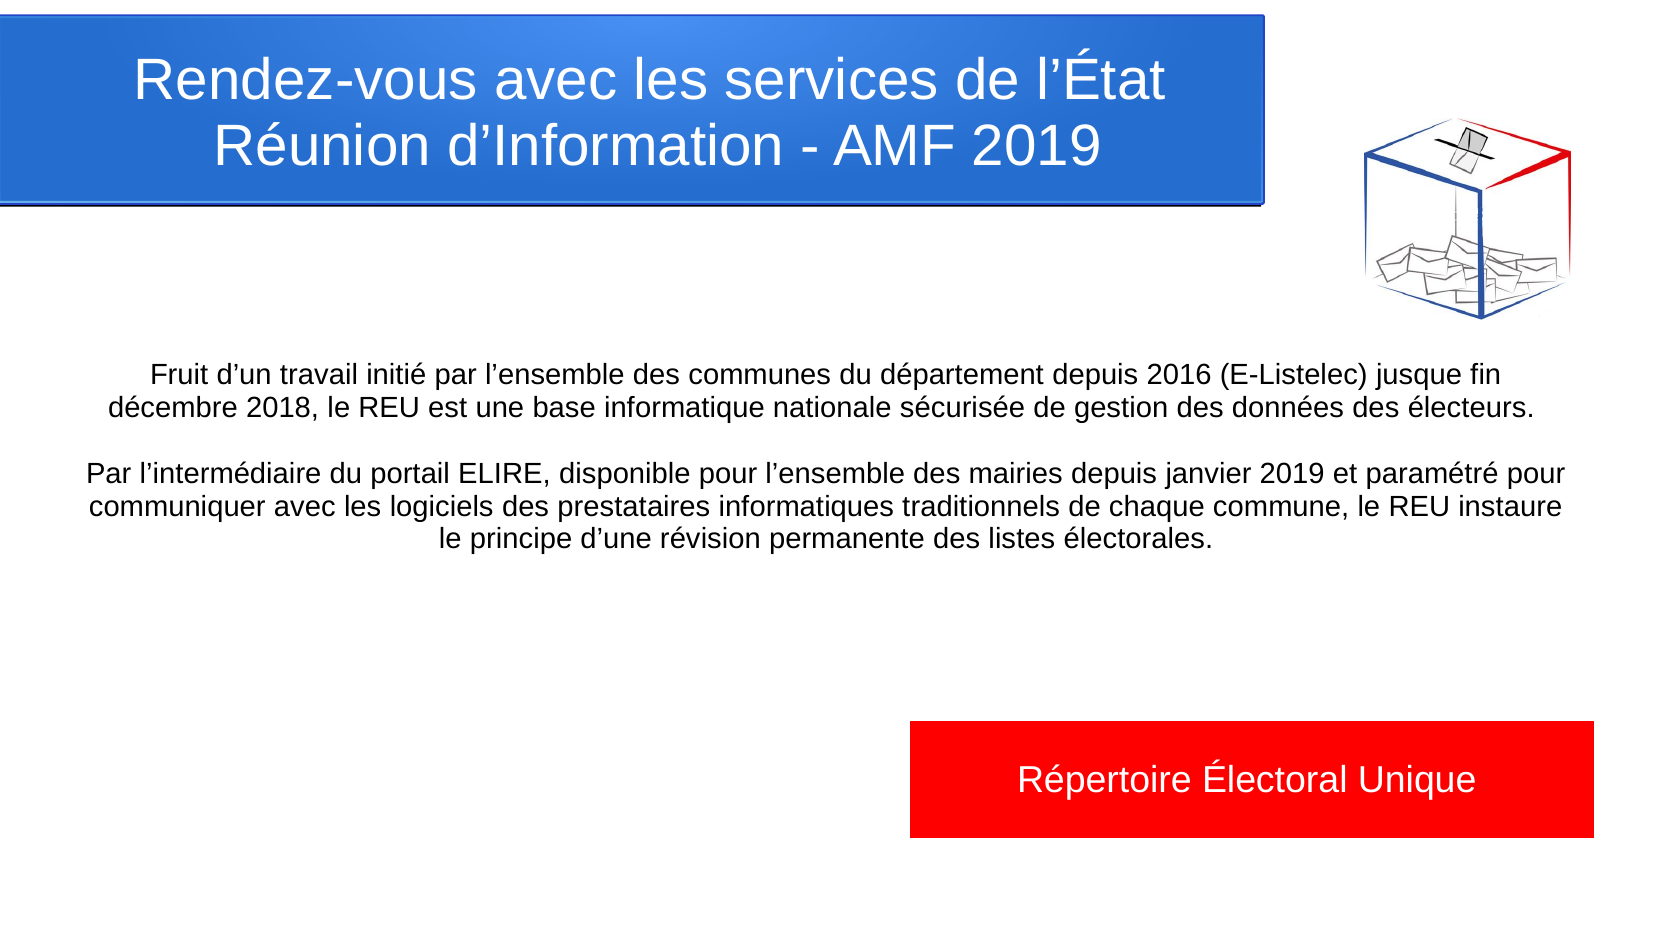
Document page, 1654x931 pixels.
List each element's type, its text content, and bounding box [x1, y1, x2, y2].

picture [1364, 118, 1571, 329]
subtitle Fruit d’un travail initié par l’ensemble des communes du département depuis 2016 (E-Listelec) jusque fin décembre 2018, le REU est une base informatique nationale sécurisée de gestion des données des électeurs. Par l’intermédiaire du portail ELIRE, disponible pour l’ensemble des mairies depuis janvier 2019 et paramétré pour communiquer avec les logiciels des prestataires informatiques traditionnels de chaque commune, le REU instaure le principe d’une révision permanente des listes électorales. [82, 224, 1571, 764]
text_box Répertoire Électoral Unique [909, 720, 1595, 839]
title Rendez-vous avec les services de l’État Réunion d’Information - AMF 2019 [82, 35, 1235, 189]
